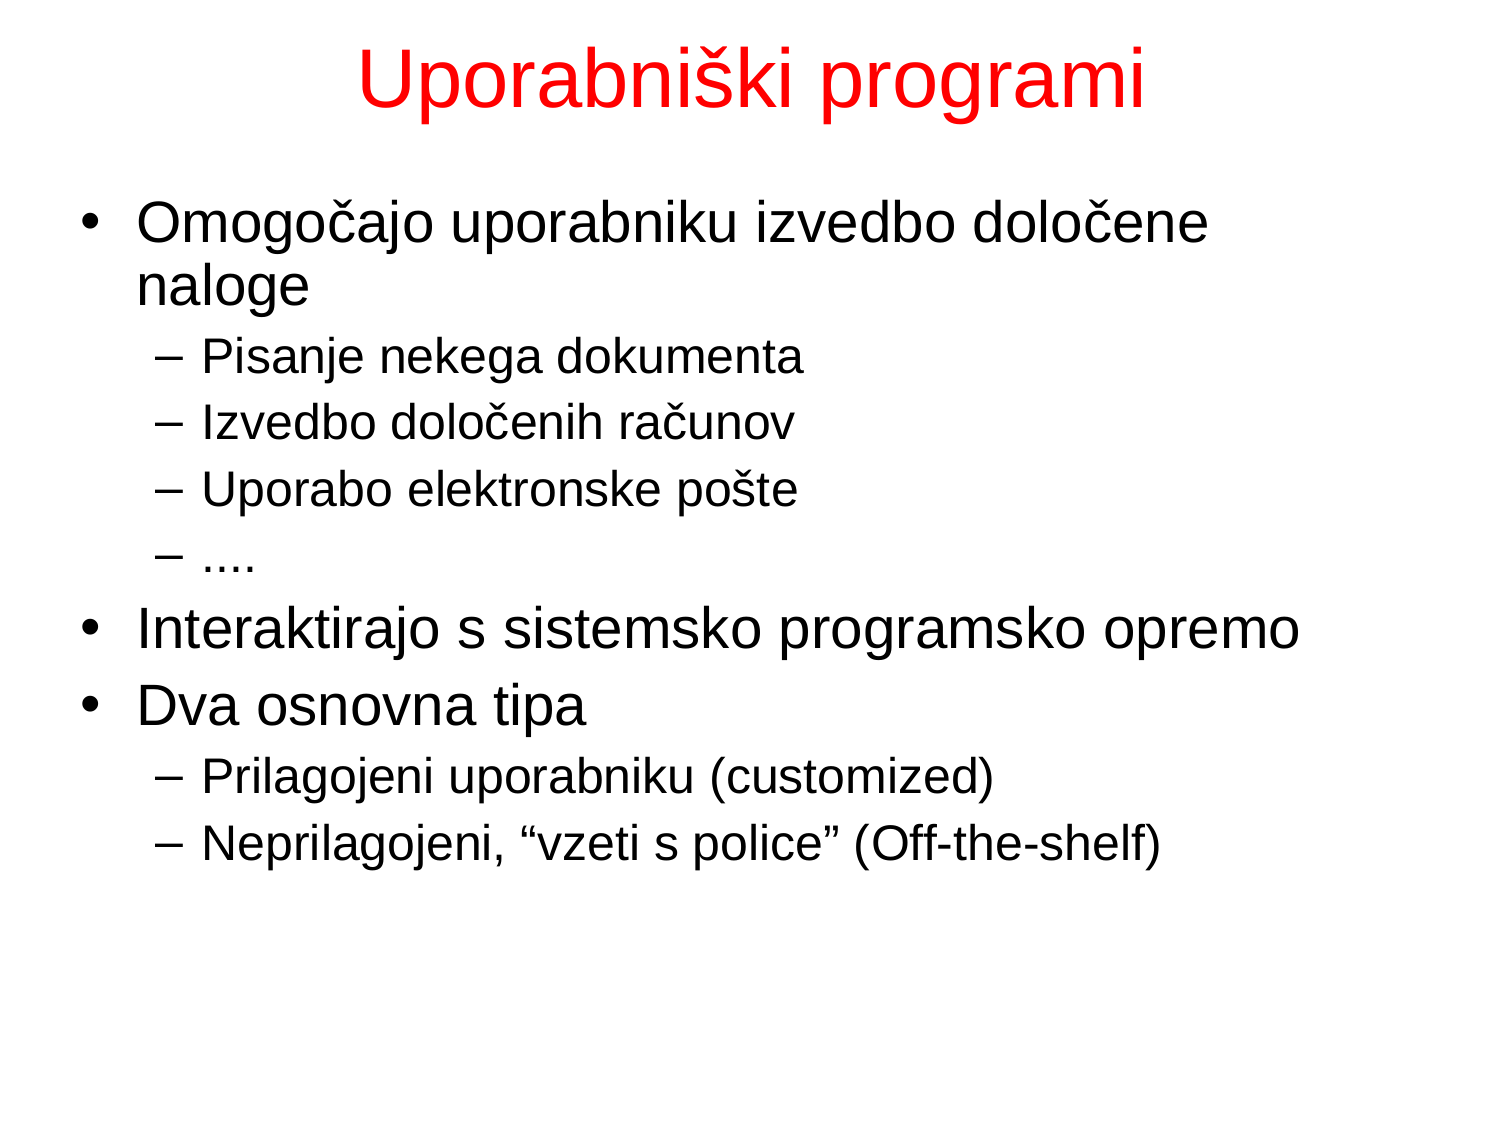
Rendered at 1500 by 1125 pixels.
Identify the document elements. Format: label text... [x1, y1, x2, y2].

list Omogočajo uporabniku izvedbo določene naloge Pisanje nekega dokumenta Izvedbo določenih računov Uporabo elektronske pošte .... Interaktirajo s sistemsko programsko opremo Dva osnovna tipa Prilagojeni uporabniku (customized) Neprilagojeni, “vzeti s police” (Off-the-shelf) [64, 184, 1415, 928]
title Uporabniški programi [76, 0, 1427, 149]
